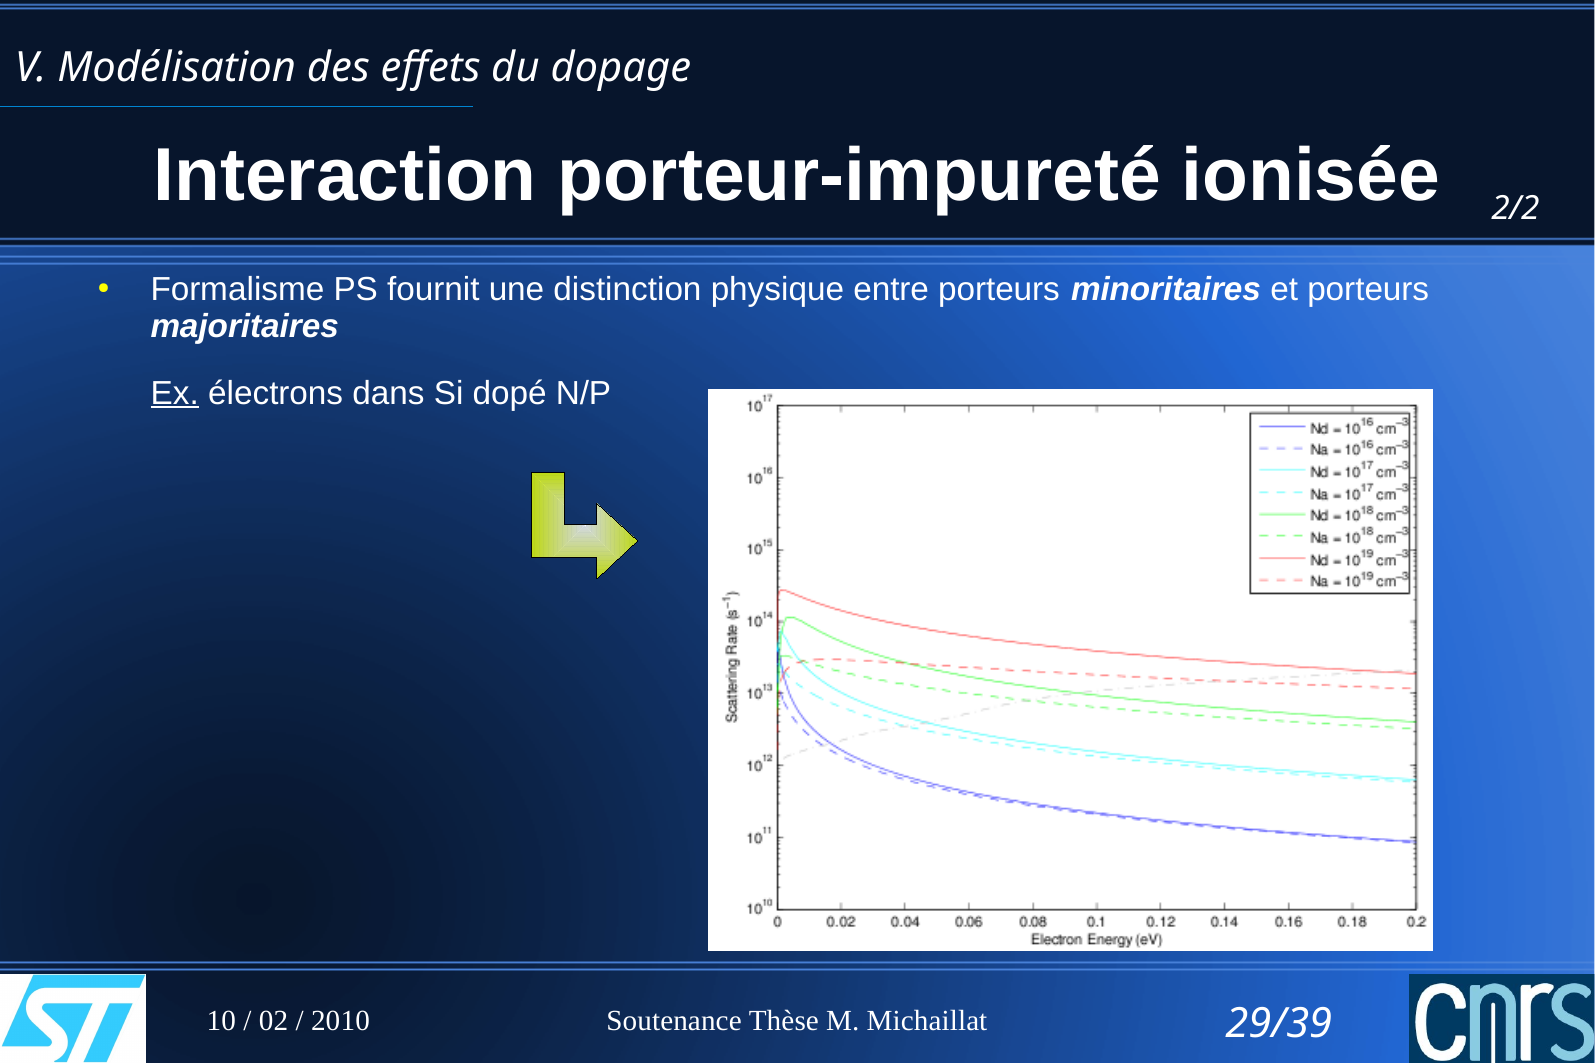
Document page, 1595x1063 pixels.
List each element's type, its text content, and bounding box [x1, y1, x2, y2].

text_box [531, 472, 638, 579]
title Interaction porteur-impureté ionisée [79, 115, 1515, 234]
text_box 2/2 [1476, 177, 1564, 236]
list Formalisme PS fournit une distinction physique entre porteurs minoritaires et porteurs majoritaires Ex. électrons dans Si dopé N/P [79, 270, 1515, 973]
text_box V. Modélisation des effets du dopage [0, 29, 1182, 100]
picture [0, 0, 1595, 1063]
